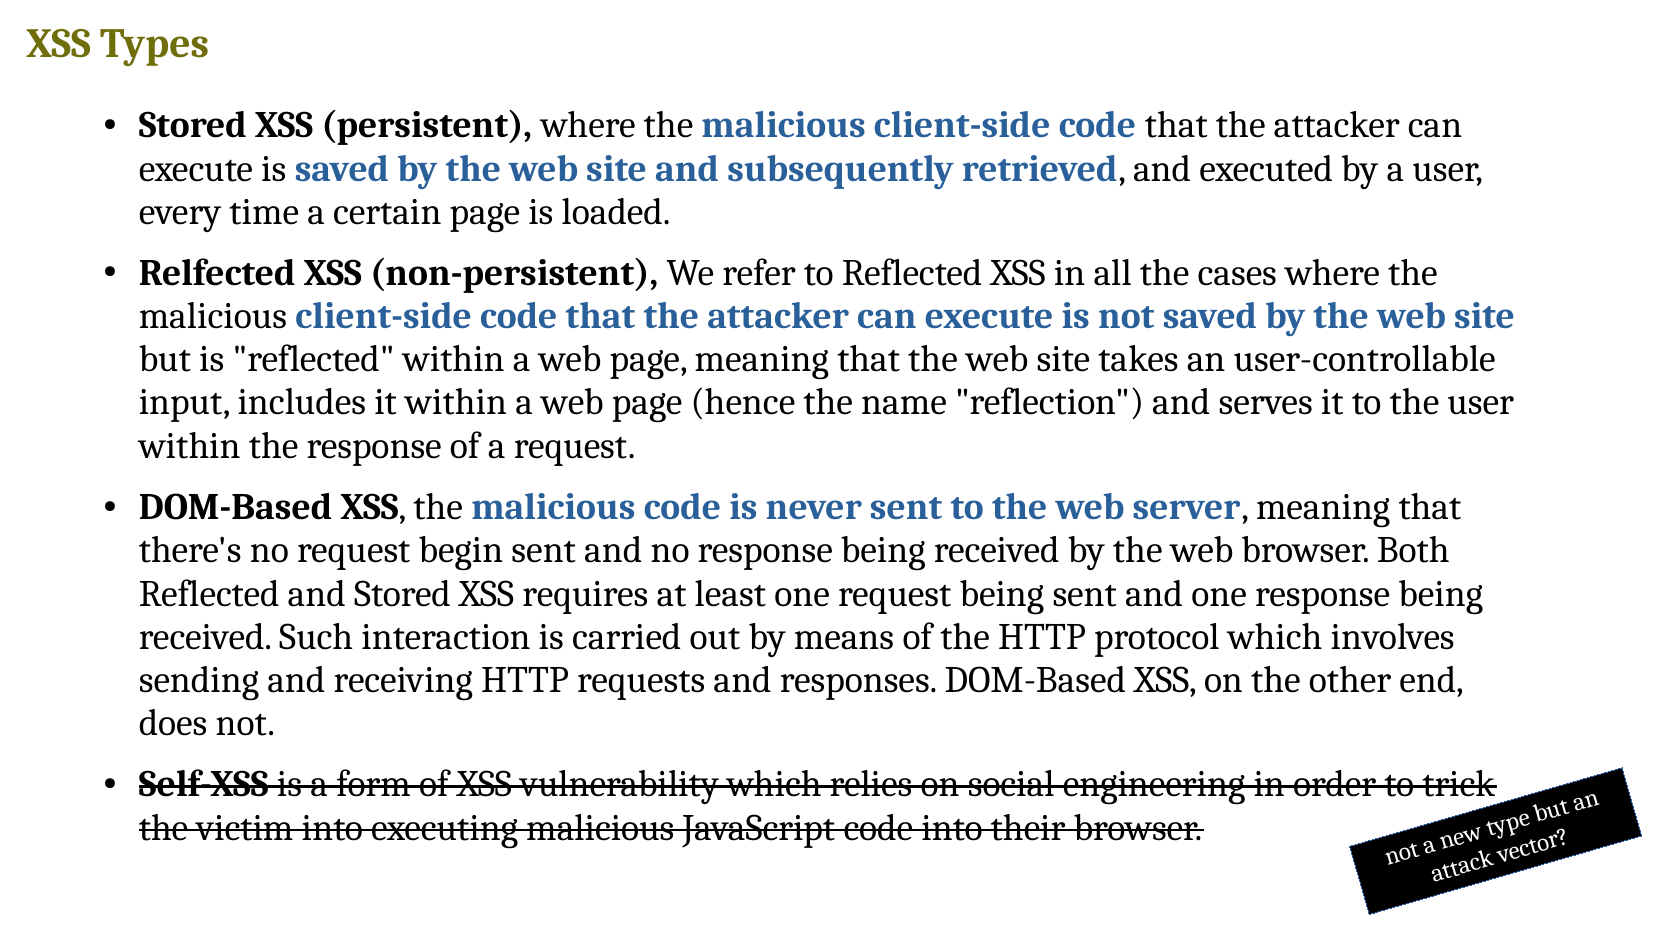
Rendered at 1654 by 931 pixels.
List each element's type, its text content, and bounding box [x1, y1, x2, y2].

text_box XSS Types [11, 12, 1193, 77]
text_box not a new type but an attack vector? [1349, 767, 1642, 915]
text_box Stored XSS (persistent), where the malicious client-side code that the attacker can execute is saved by the web site and subsequently retrieved, and executed by a user, every time a certain page is loaded. Relfected XSS (non-persistent), We refer to Reflected XSS in all the cases where the malicious client-side code that the attacker can execute is not saved by the web site but is "reflected" within a web page, meaning that the web site takes an user-controllable input, includes it within a web page (hence the name "reflection") and serves it to the user within the response of a request. DOM-Based XSS, the malicious code is never sent to the web server, meaning that there's no request begin sent and no response being received by the web browser. Both Reflected and Stored XSS requires at least one request being sent and one response being received. Such interaction is carried out by means of the HTTP protocol which involves sending and receiving HTTP requests and responses. DOM-Based XSS, on the other end, does not. Self-XSS is a form of XSS vulnerability which relies on social engineering in order to trick the victim into executing malicious JavaScript code into their browser. [88, 96, 1541, 869]
